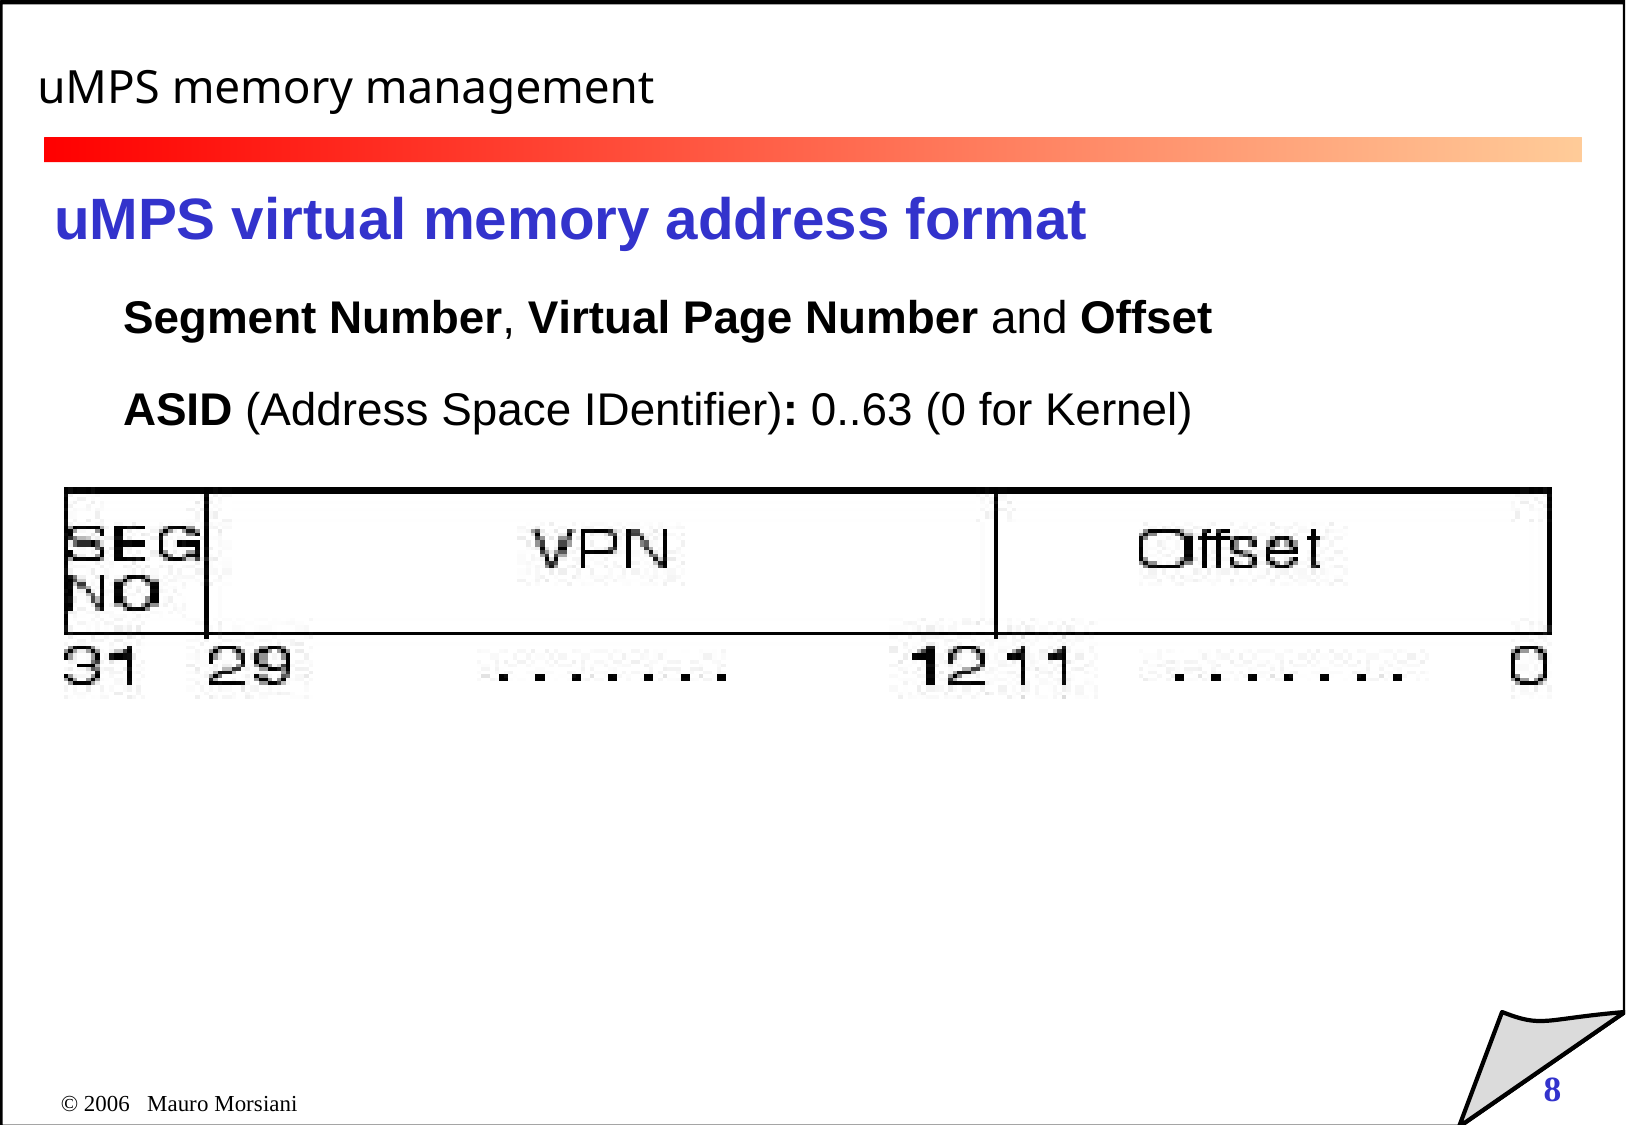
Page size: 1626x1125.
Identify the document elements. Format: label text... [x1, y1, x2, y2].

list uMPS virtual memory address format Segment Number, Virtual Page Number and Offset ASID (Address Space IDentifier): 0..63 (0 for Kernel) [54, 187, 1557, 595]
title uMPS memory management [37, 44, 1587, 130]
picture [46, 466, 1584, 703]
